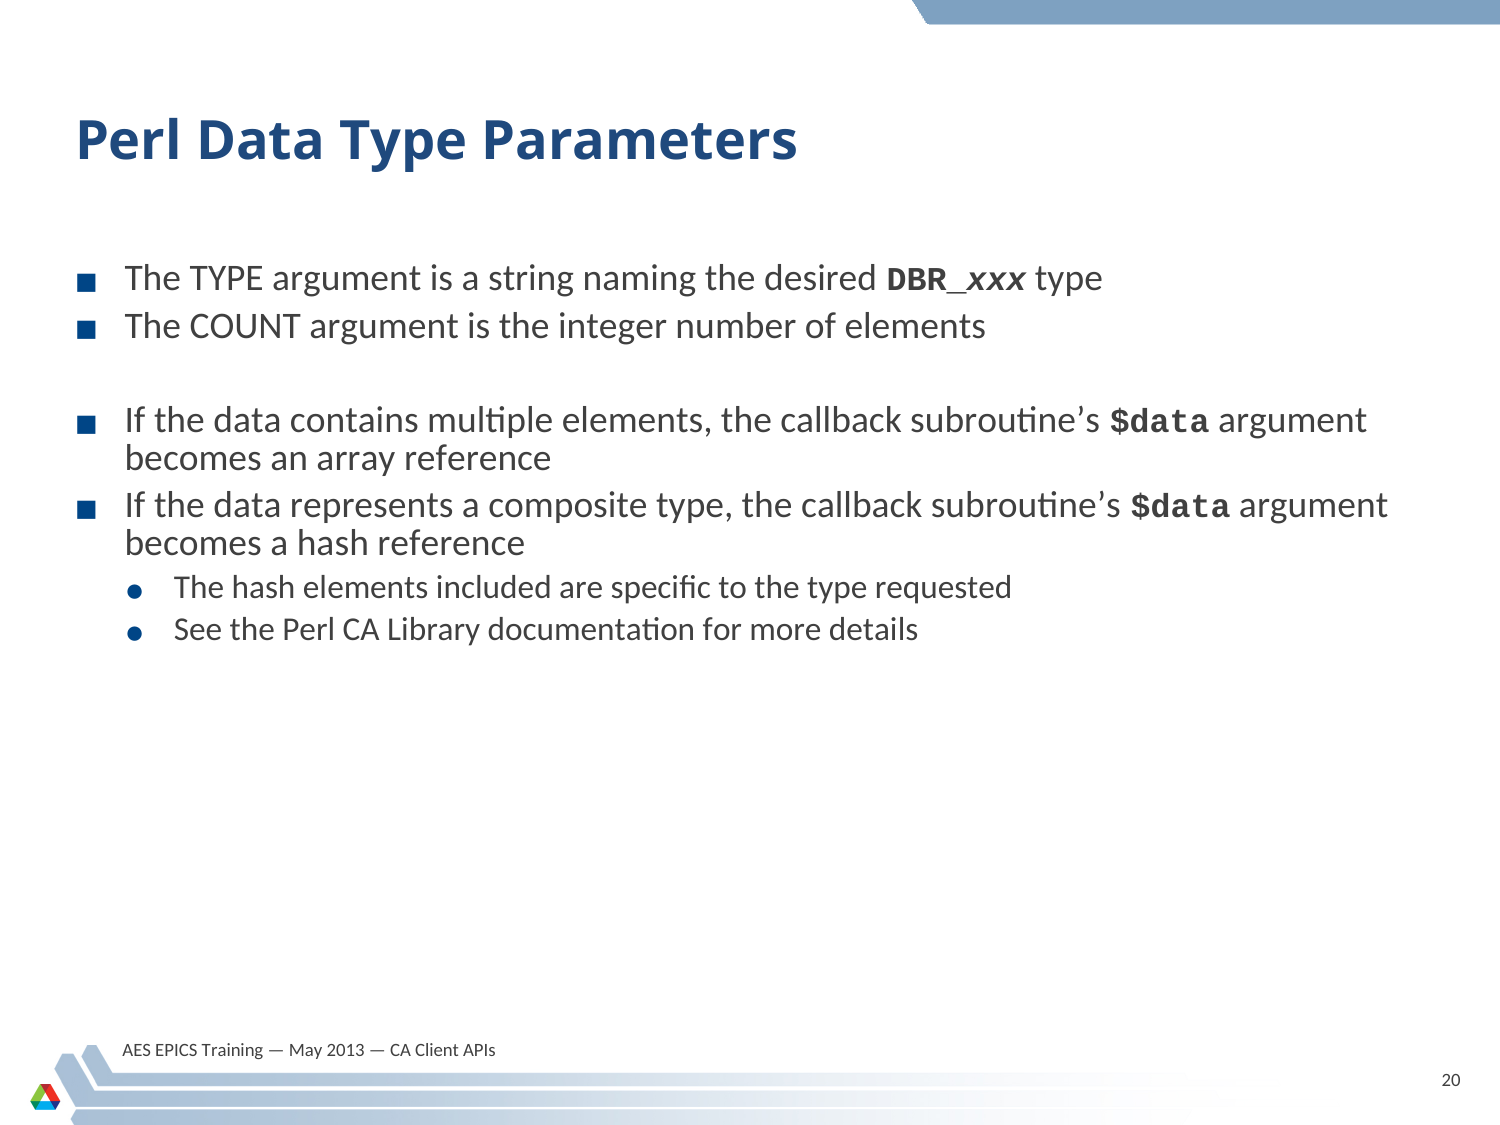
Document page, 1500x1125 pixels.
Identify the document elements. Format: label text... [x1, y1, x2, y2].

list The TYPE argument is a string naming the desired DBR_xxx type The COUNT argument is the integer number of elements If the data contains multiple elements, the callback subroutine’s $data argument becomes an array reference If the data represents a composite type, the callback subroutine’s $data argument becomes a hash reference The hash elements included are specific to the type requested See the Perl CA Library documentation for more details [75, 262, 1426, 991]
picture [0, 1037, 1500, 1125]
title Perl Data Type Parameters [75, 52, 1426, 226]
picture [0, 0, 1500, 26]
